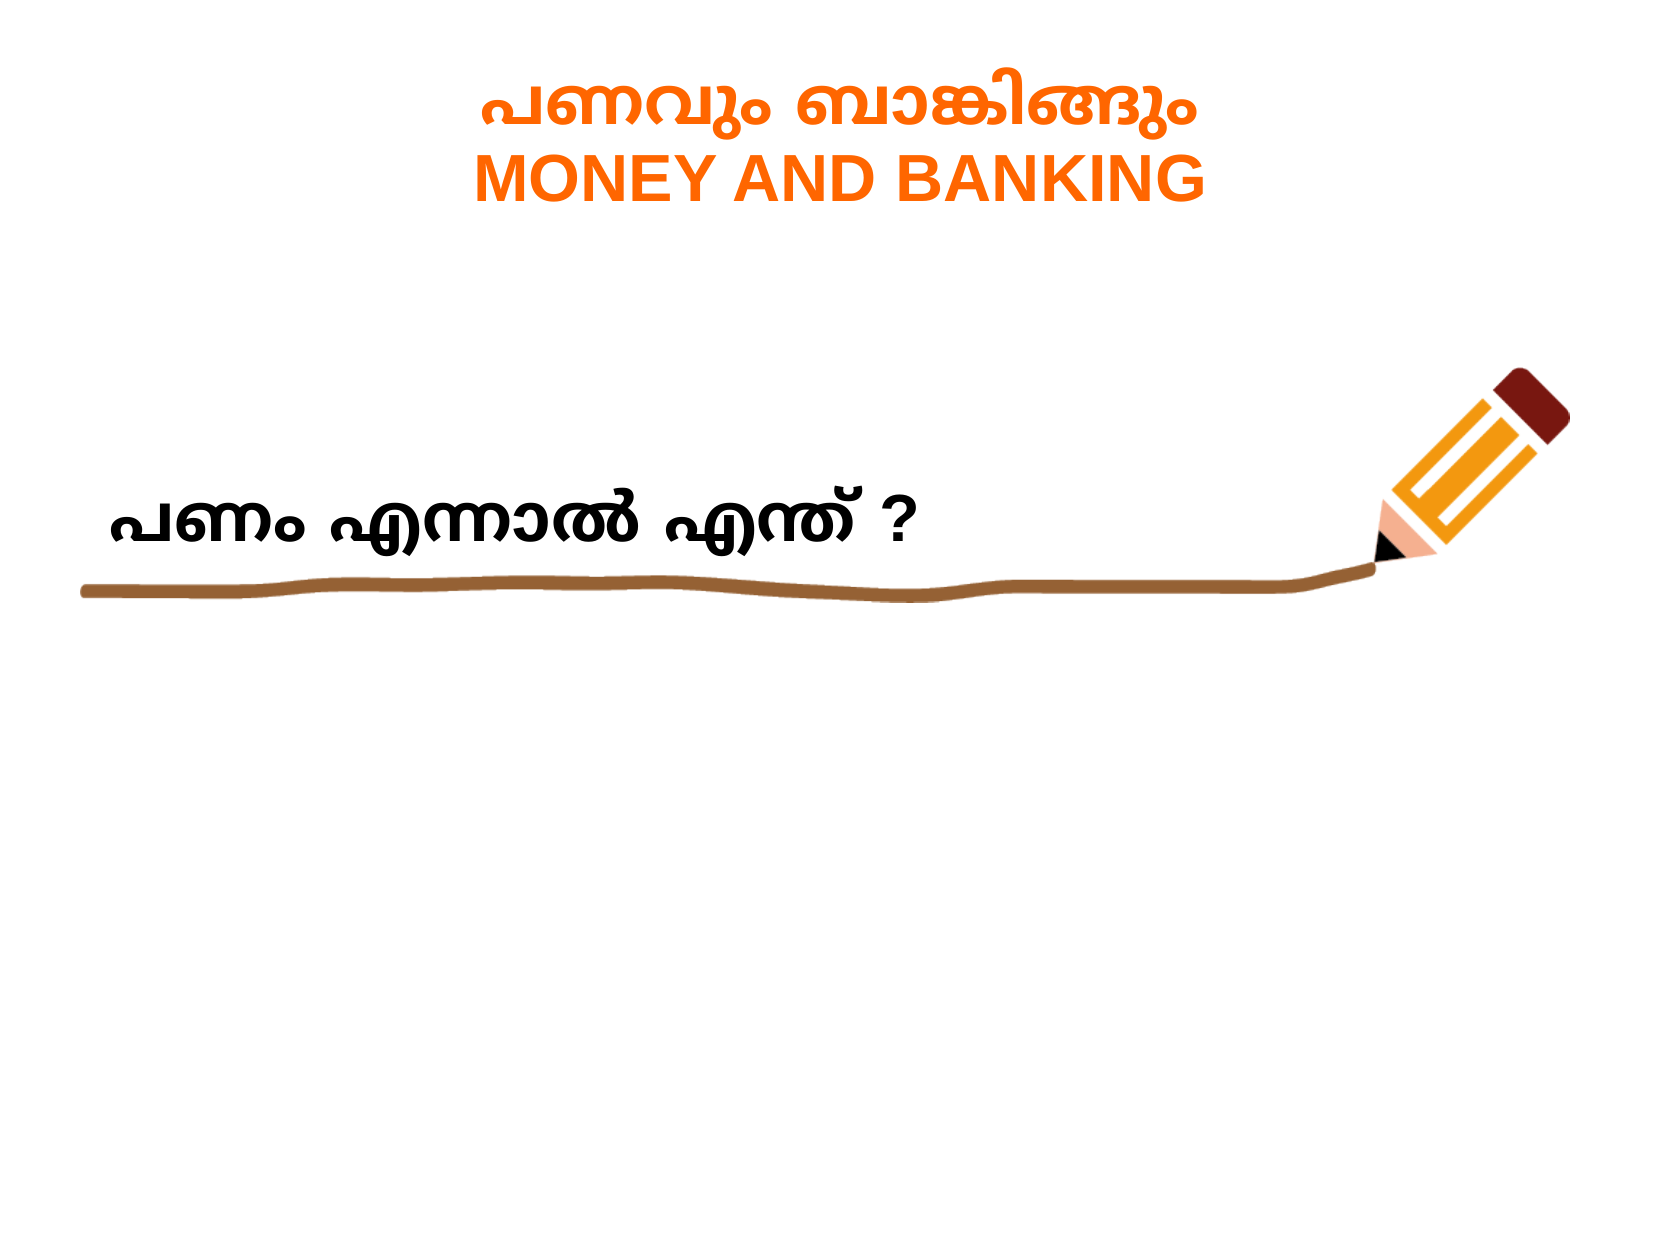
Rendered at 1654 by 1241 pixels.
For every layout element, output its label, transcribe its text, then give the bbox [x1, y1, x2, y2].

picture [80, 367, 1570, 603]
text_box പണം എന്നാൽ എന്ത് ? [94, 472, 1371, 566]
title പണവും ബാങ്കിങ്ങും MONEY AND BANKING [192, 35, 1489, 243]
